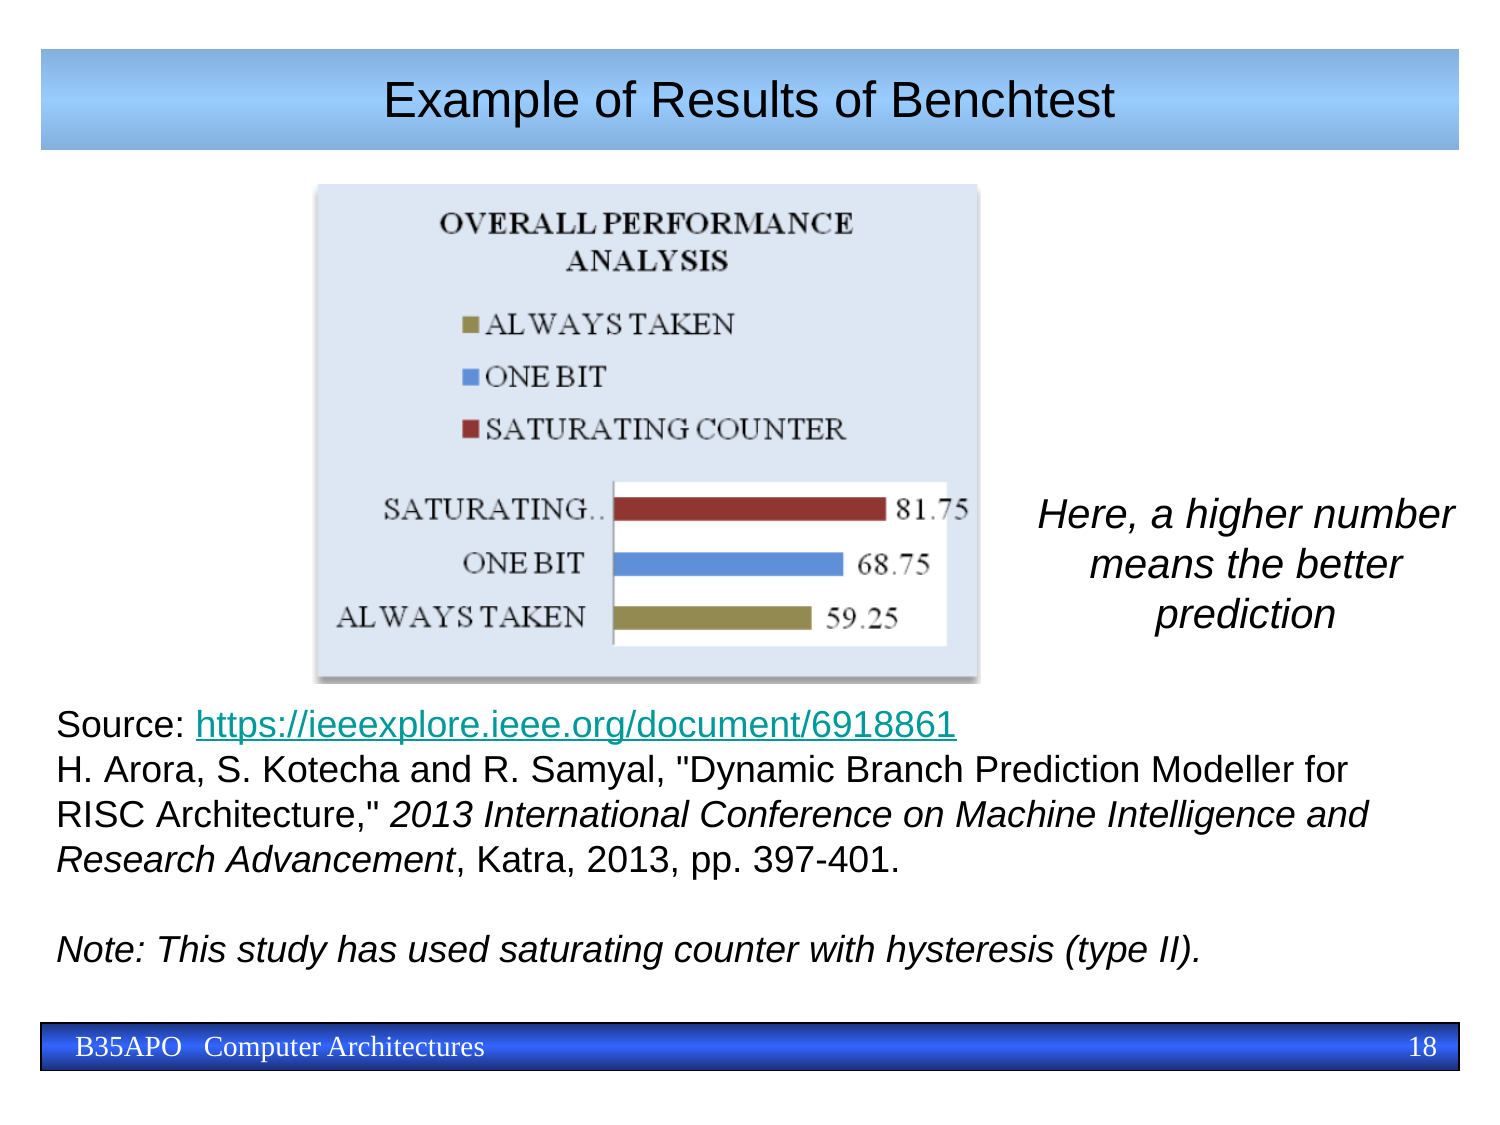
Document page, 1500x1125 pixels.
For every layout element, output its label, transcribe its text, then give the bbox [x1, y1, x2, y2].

title Example of Results of Benchtest [41, 49, 1459, 150]
text_box Here, a higher number means the better prediction [1021, 479, 1471, 645]
picture [312, 184, 981, 684]
text_box Source: https://ieeexplore.ieee.org/document/6918861 H. Arora, S. Kotecha and R. Samyal, "Dynamic Branch Prediction Modeller for RISC Architecture," 2013 International Conference on Machine Intelligence and Research Advancement, Katra, 2013, pp. 397-401. Note: This study has used saturating counter with hysteresis (type II). [41, 692, 1447, 978]
